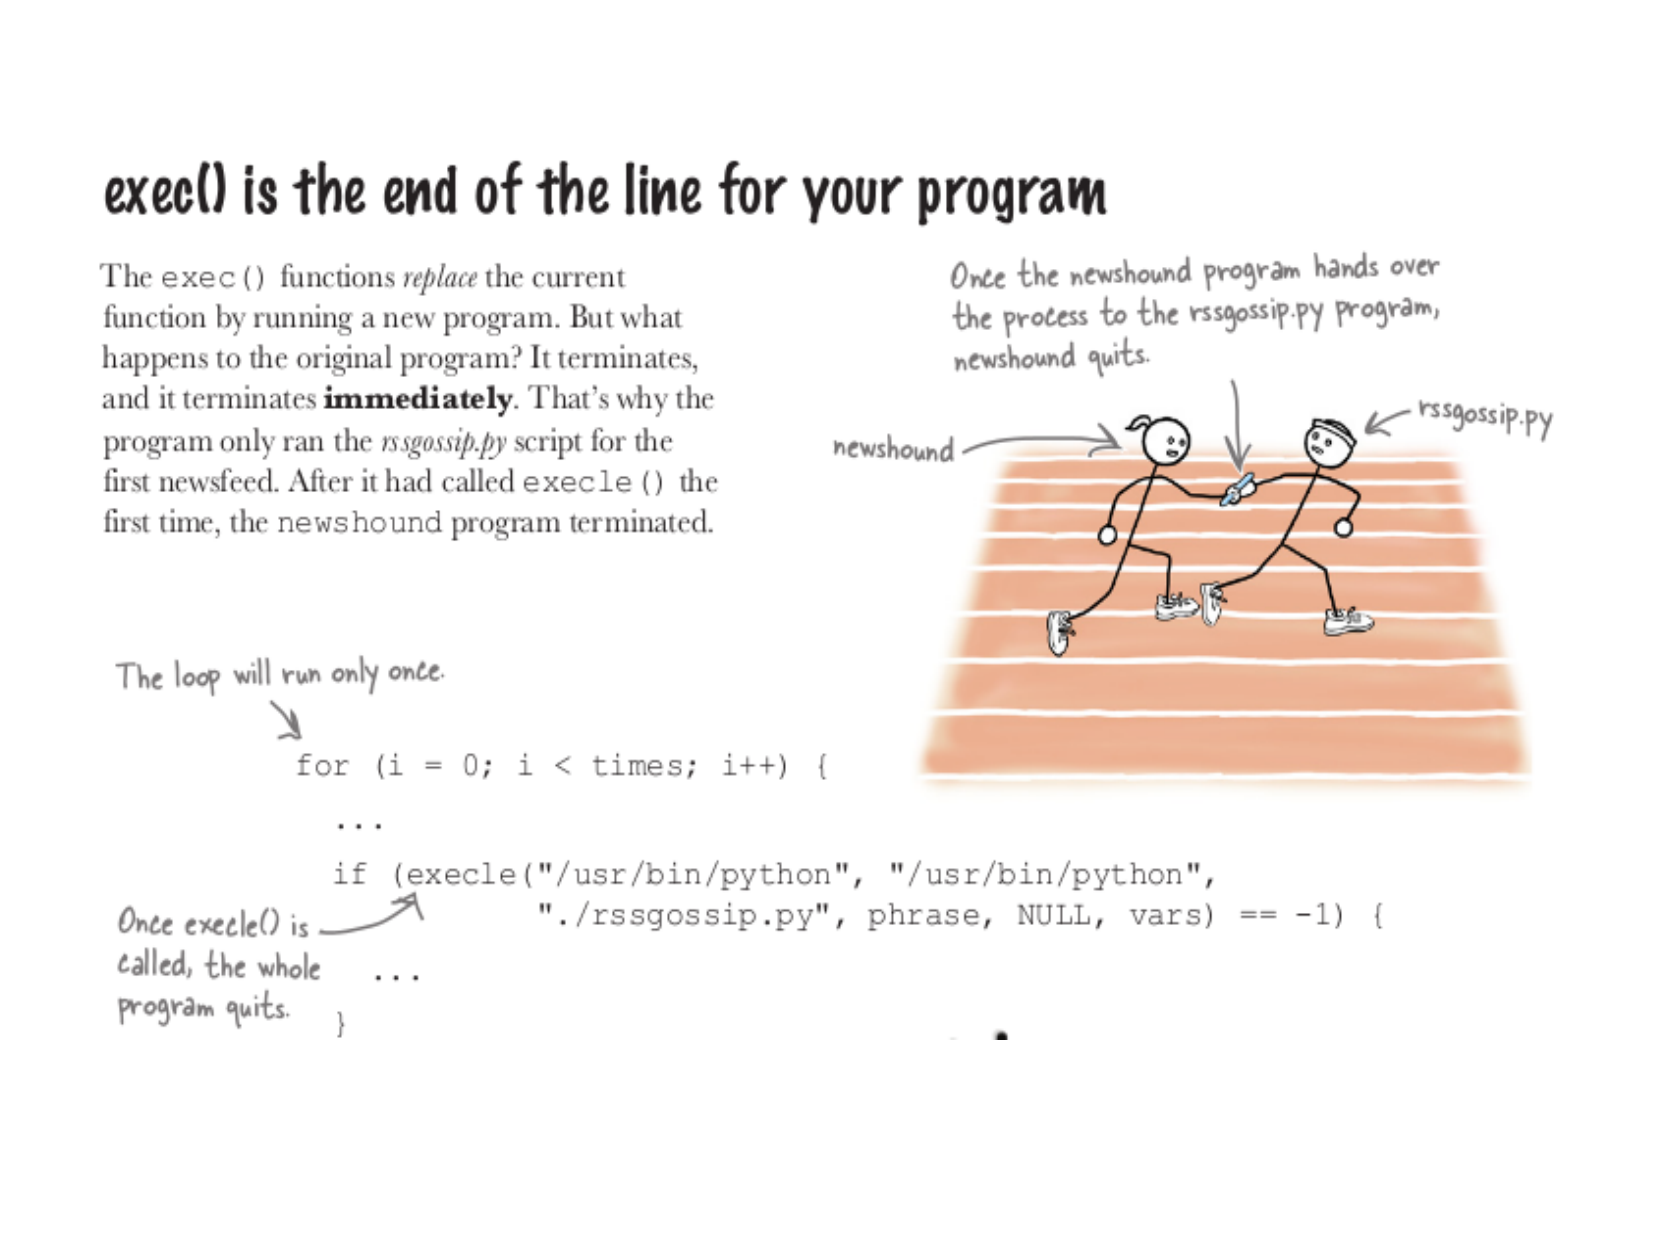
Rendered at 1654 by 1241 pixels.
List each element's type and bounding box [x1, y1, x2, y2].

picture [59, 153, 1607, 1040]
